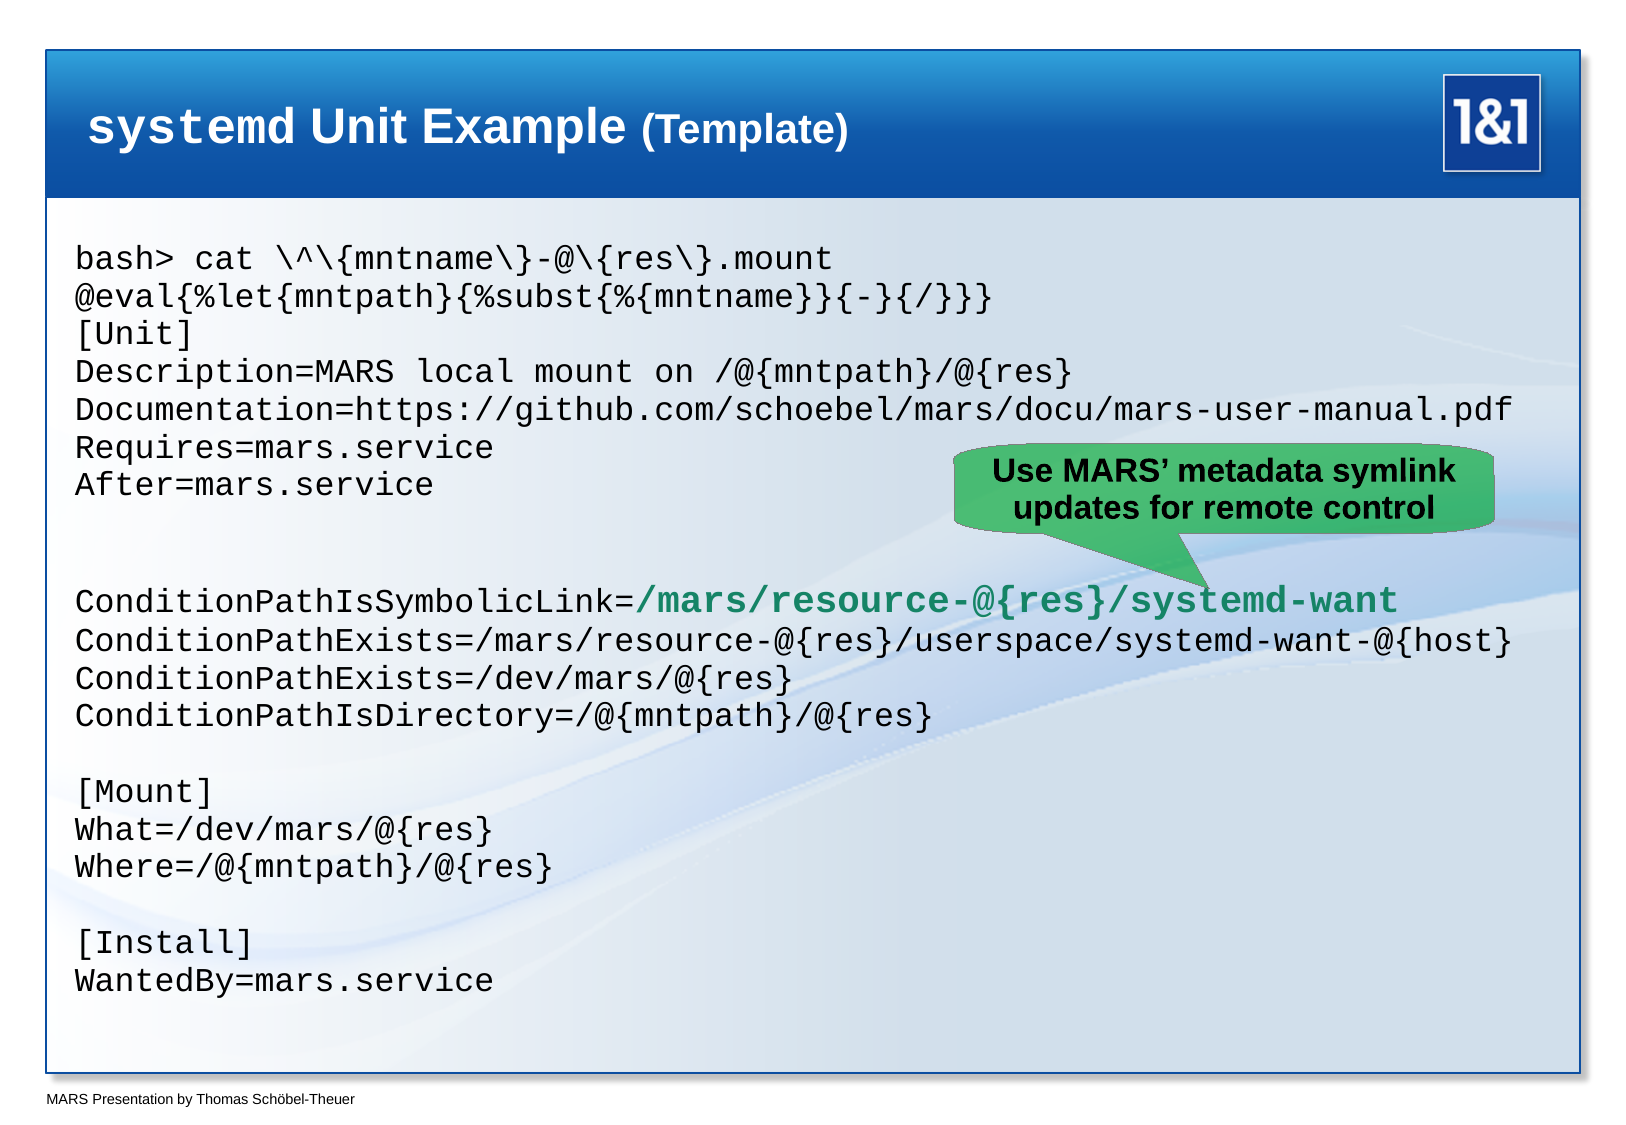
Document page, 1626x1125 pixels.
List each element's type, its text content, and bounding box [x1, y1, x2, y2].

picture [44, 48, 1597, 1090]
title systemd Unit Example (Template) [86, 51, 1416, 196]
text_box bash> cat \^\{mntname\}-@\{res\}.mount @eval{%let{mntpath}{%subst{%{mntname}}{-}{/}}} [Unit] Description=MARS local mount on /@{mntpath}/@{res} Documentation=https://github.com/schoebel/mars/docu/mars-user-manual.pdf Requires=mars.service After=mars.service ConditionPathIsSymbolicLink=/mars/resource-@{res}/systemd-want ConditionPathExists=/mars/resource-@{res}/userspace/systemd-want-@{host} ConditionPathExists=/dev/mars/@{res} ConditionPathIsDirectory=/@{mntpath}/@{res} [Mount] What=/dev/mars/@{res} Where=/@{mntpath}/@{res} [Install] WantedBy=mars.service [60, 234, 1546, 1045]
text_box Use MARS’ metadata symlink updates for remote control [953, 443, 1495, 589]
footer MARS Presentation by Thomas Schöbel-Theuer [46, 1068, 561, 1125]
